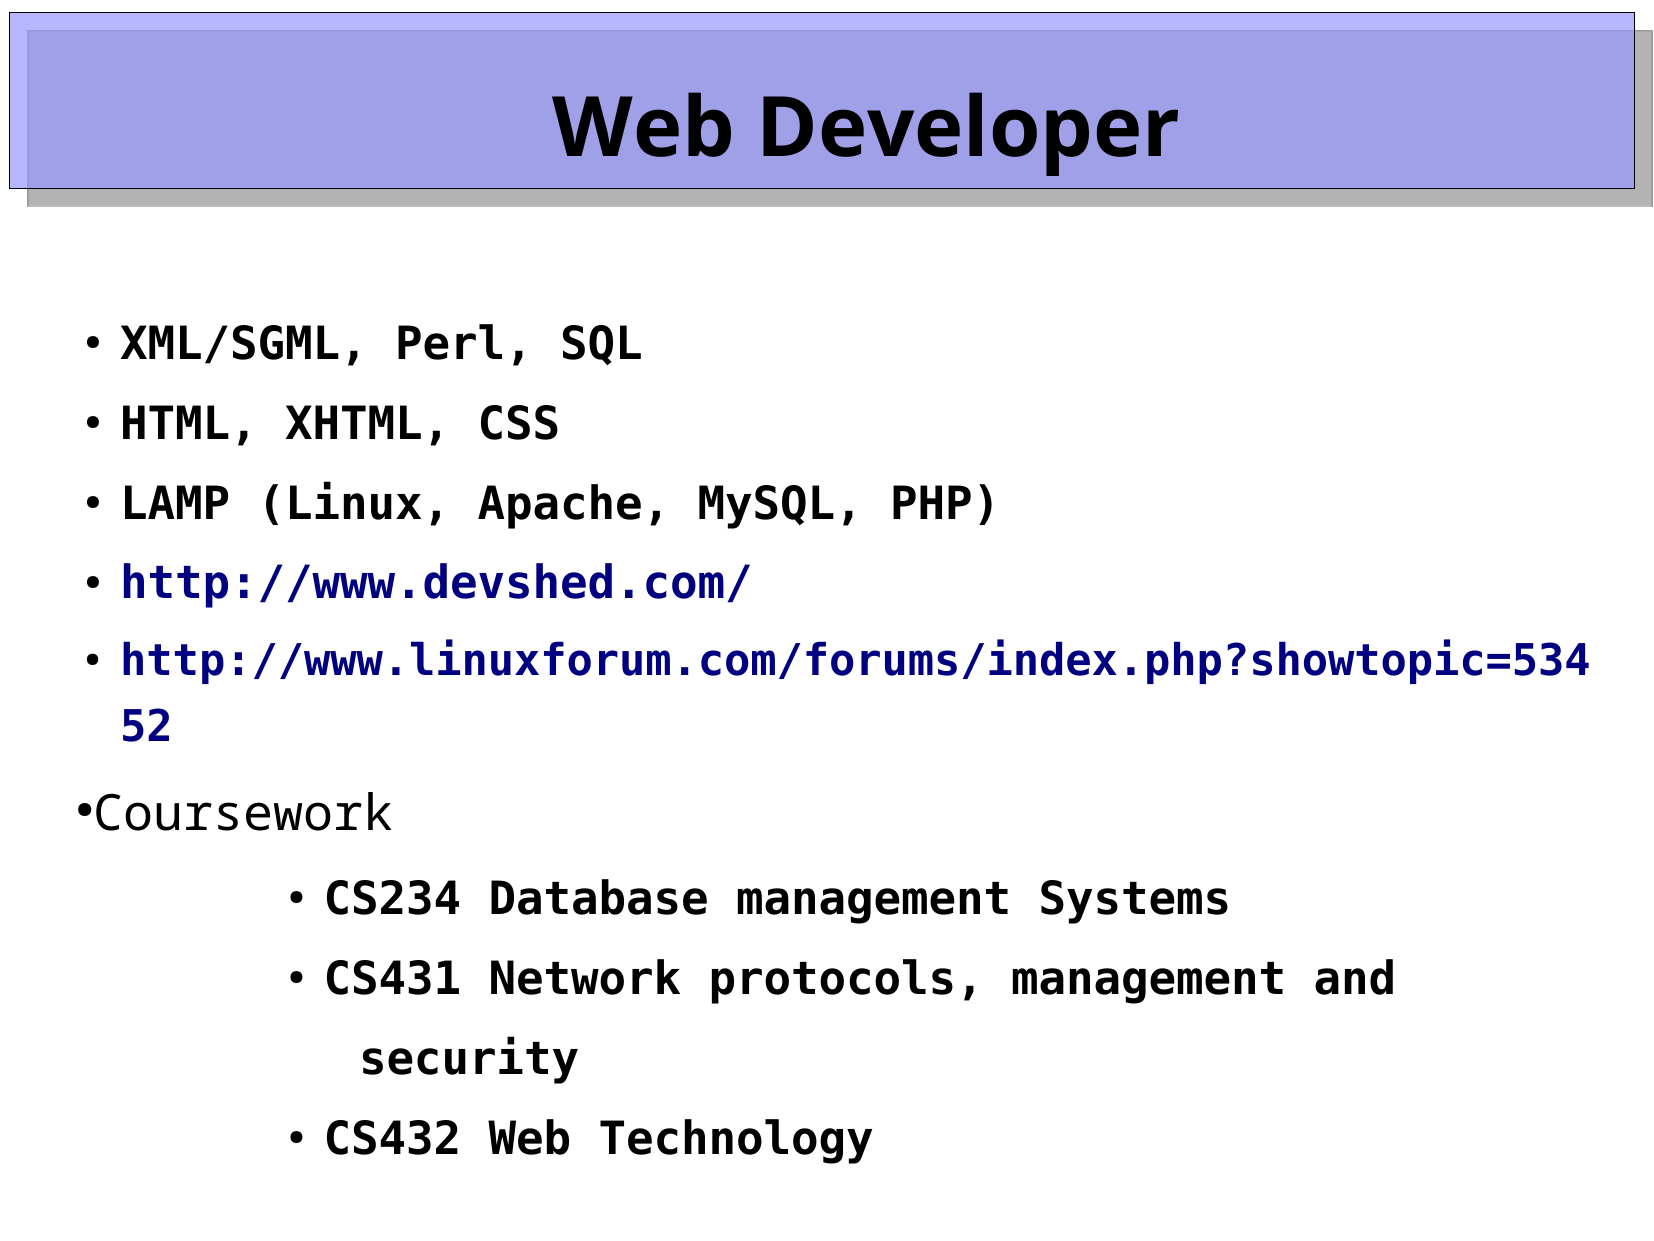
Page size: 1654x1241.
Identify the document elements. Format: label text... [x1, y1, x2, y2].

text_box Web Developer [485, 67, 1249, 175]
text_box [9, 12, 1635, 189]
text_box XML/SGML, Perl, SQL HTML, XHTML, CSS LAMP (Linux, Apache, MySQL, PHP) http://www.devshed.com/ http://www.linuxforum.com/forums/index.php?showtopic=53452 [13, 290, 1612, 855]
text_box Coursework CS234 Database management Systems CS431 Network protocols, management and security CS432 Web Technology [75, 743, 1568, 1100]
